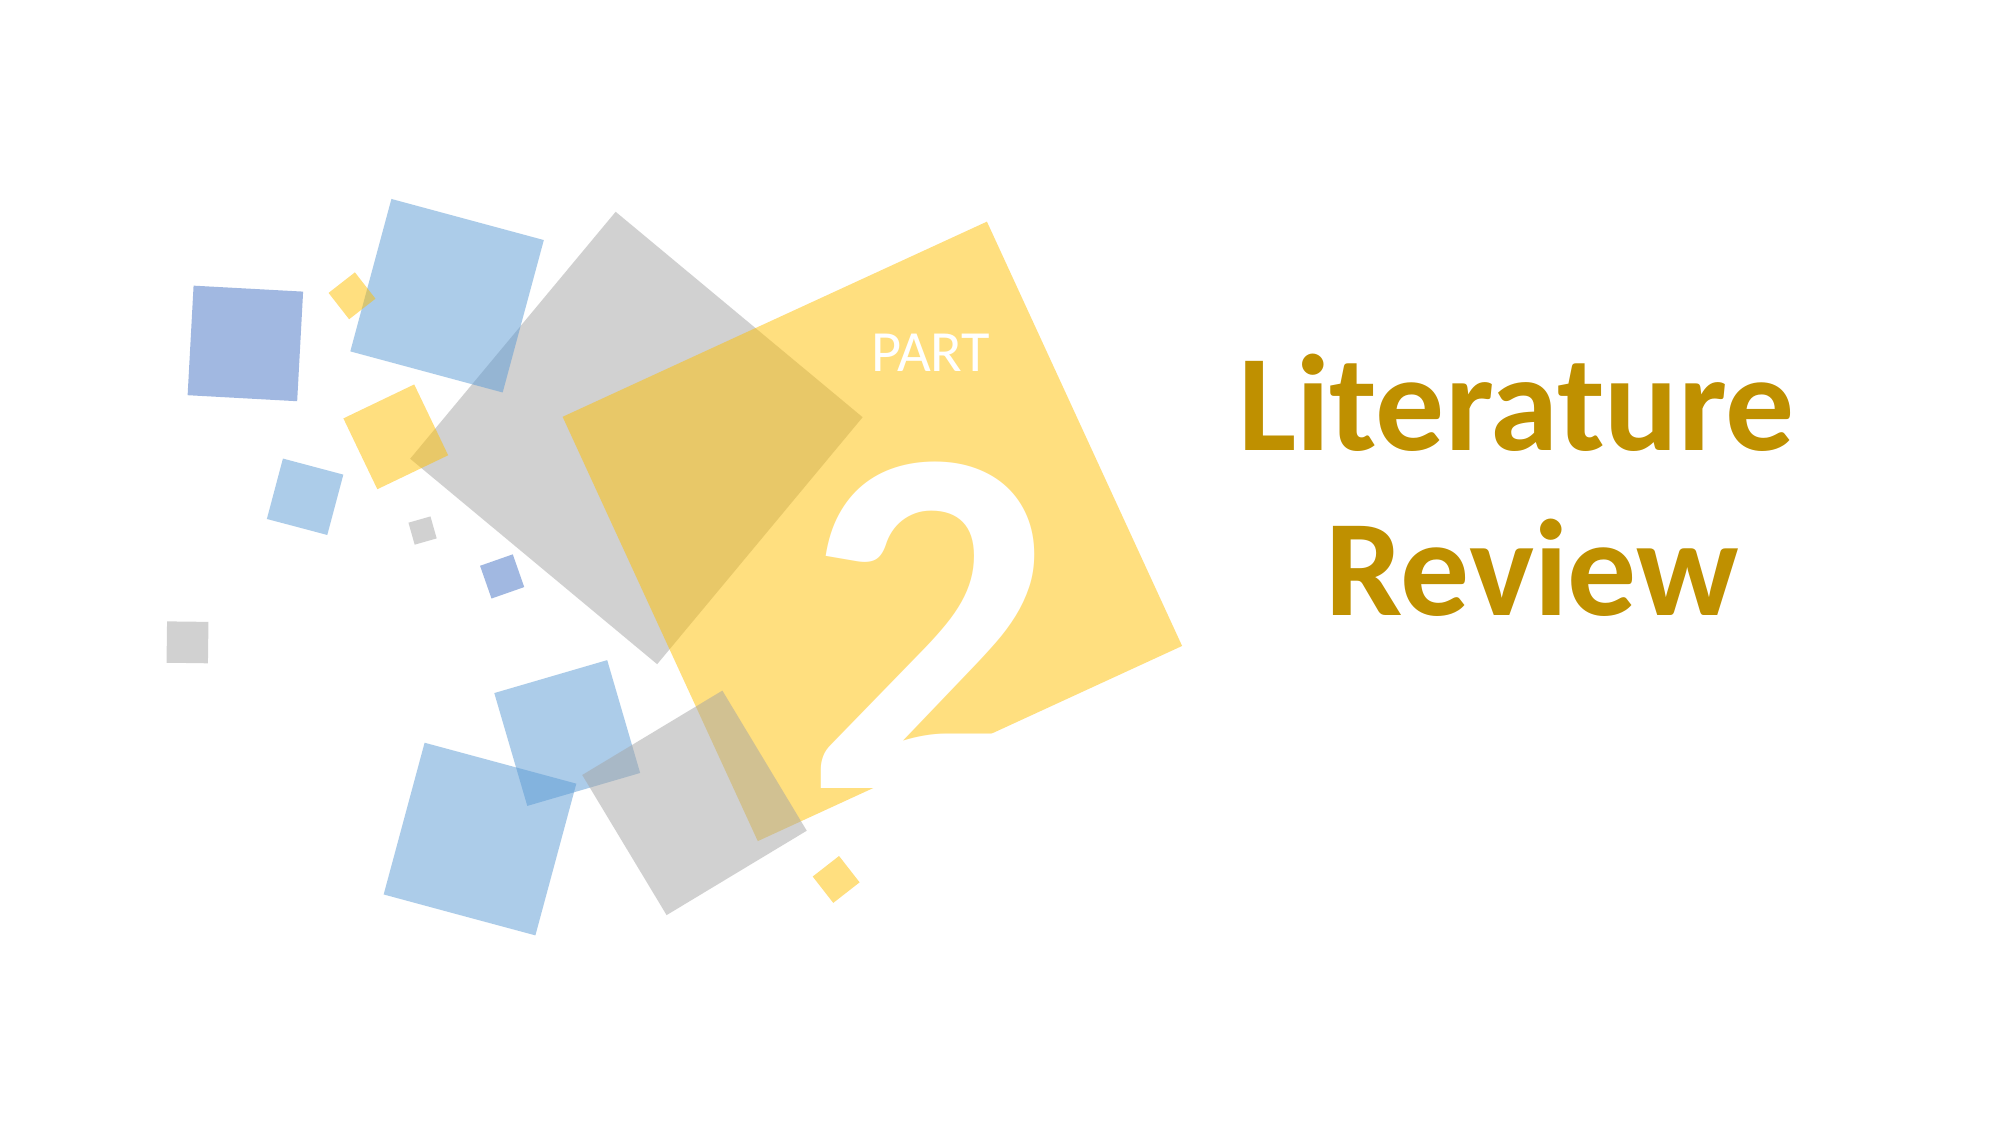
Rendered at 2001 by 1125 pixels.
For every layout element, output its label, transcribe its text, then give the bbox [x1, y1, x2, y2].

text_box 2 [789, 283, 1072, 896]
text_box Literature Review [1223, 305, 1842, 651]
text_box PART [856, 305, 1006, 391]
